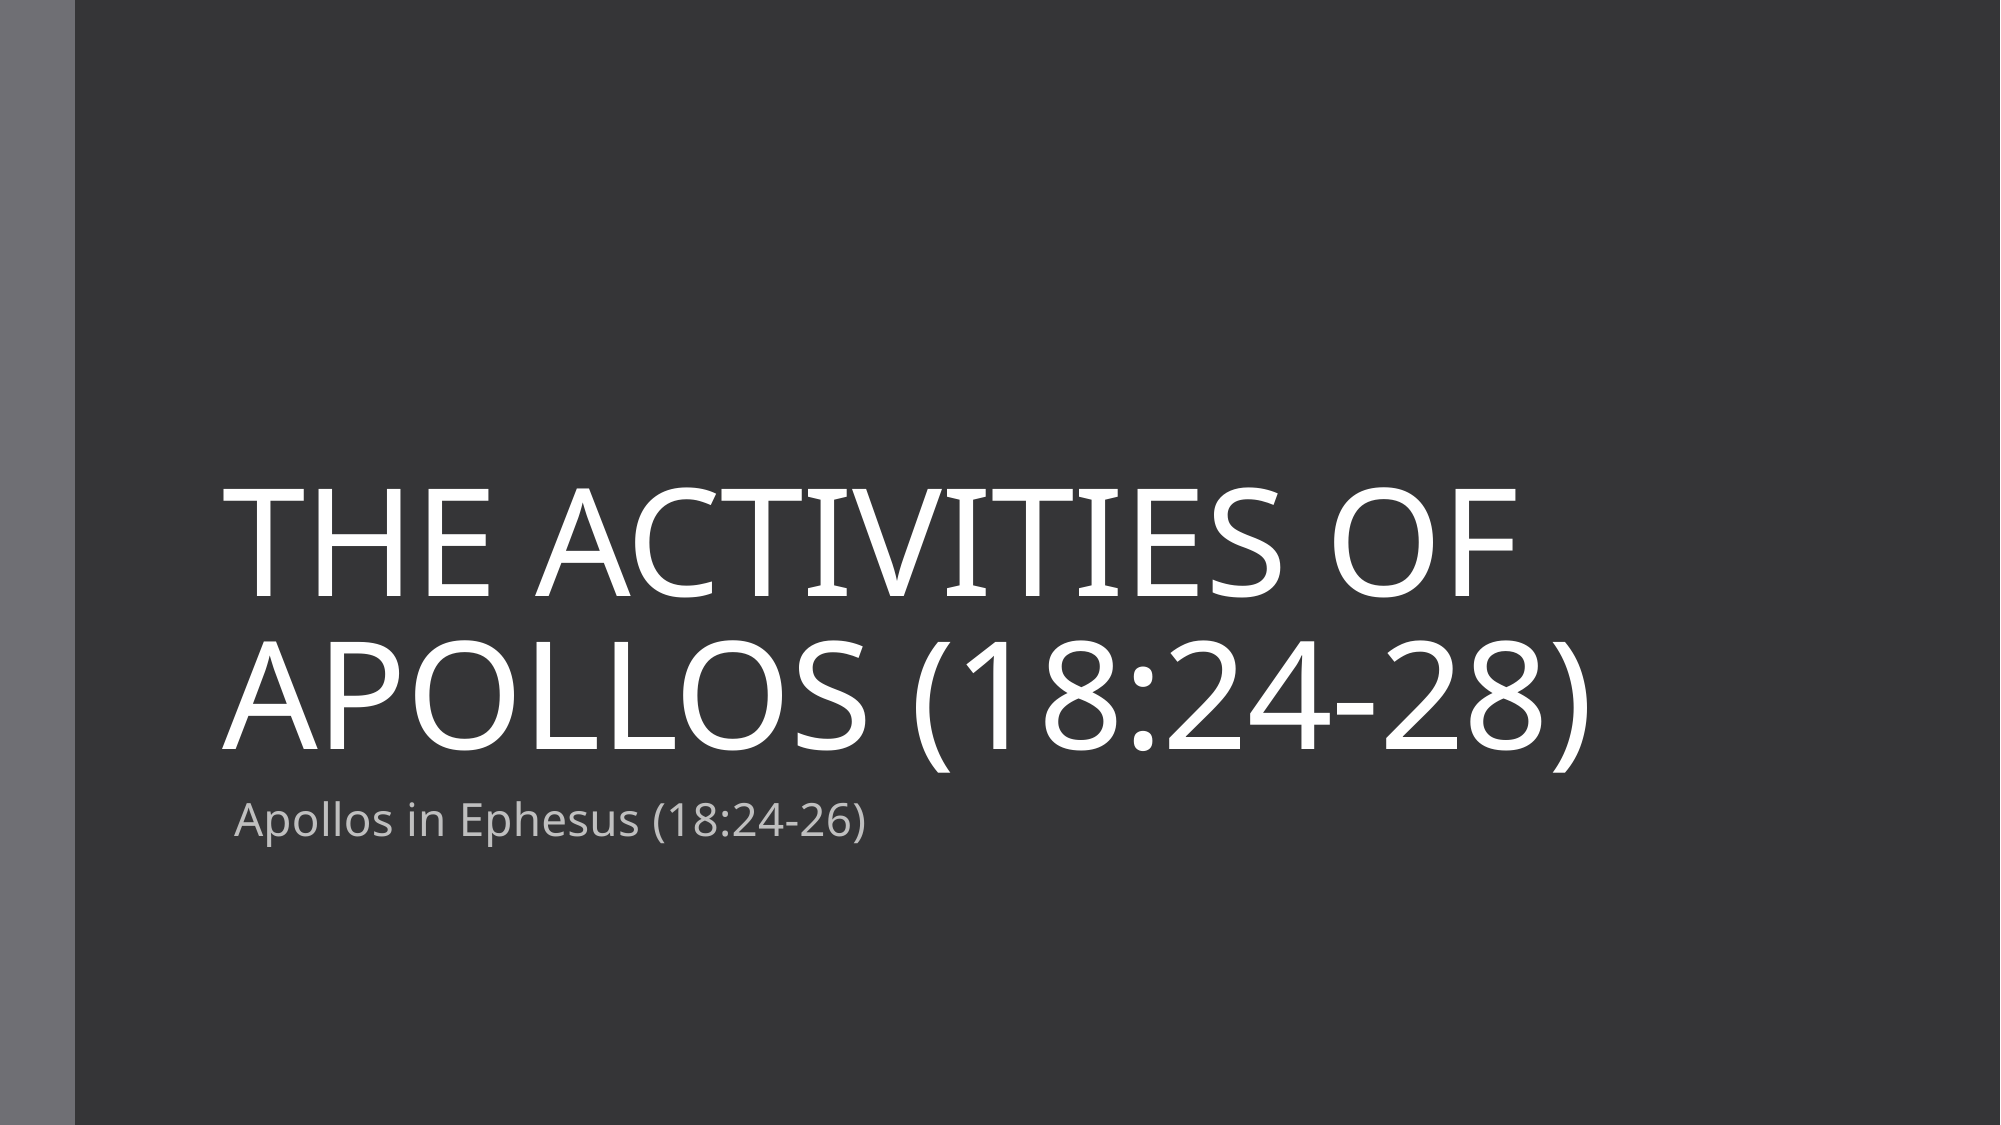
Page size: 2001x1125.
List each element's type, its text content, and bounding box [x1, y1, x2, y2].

title THE ACTIVITIES OF APOLLOS (18:24-28) [206, 124, 1752, 787]
subtitle Apollos in Ephesus (18:24-26) [206, 787, 1752, 1066]
